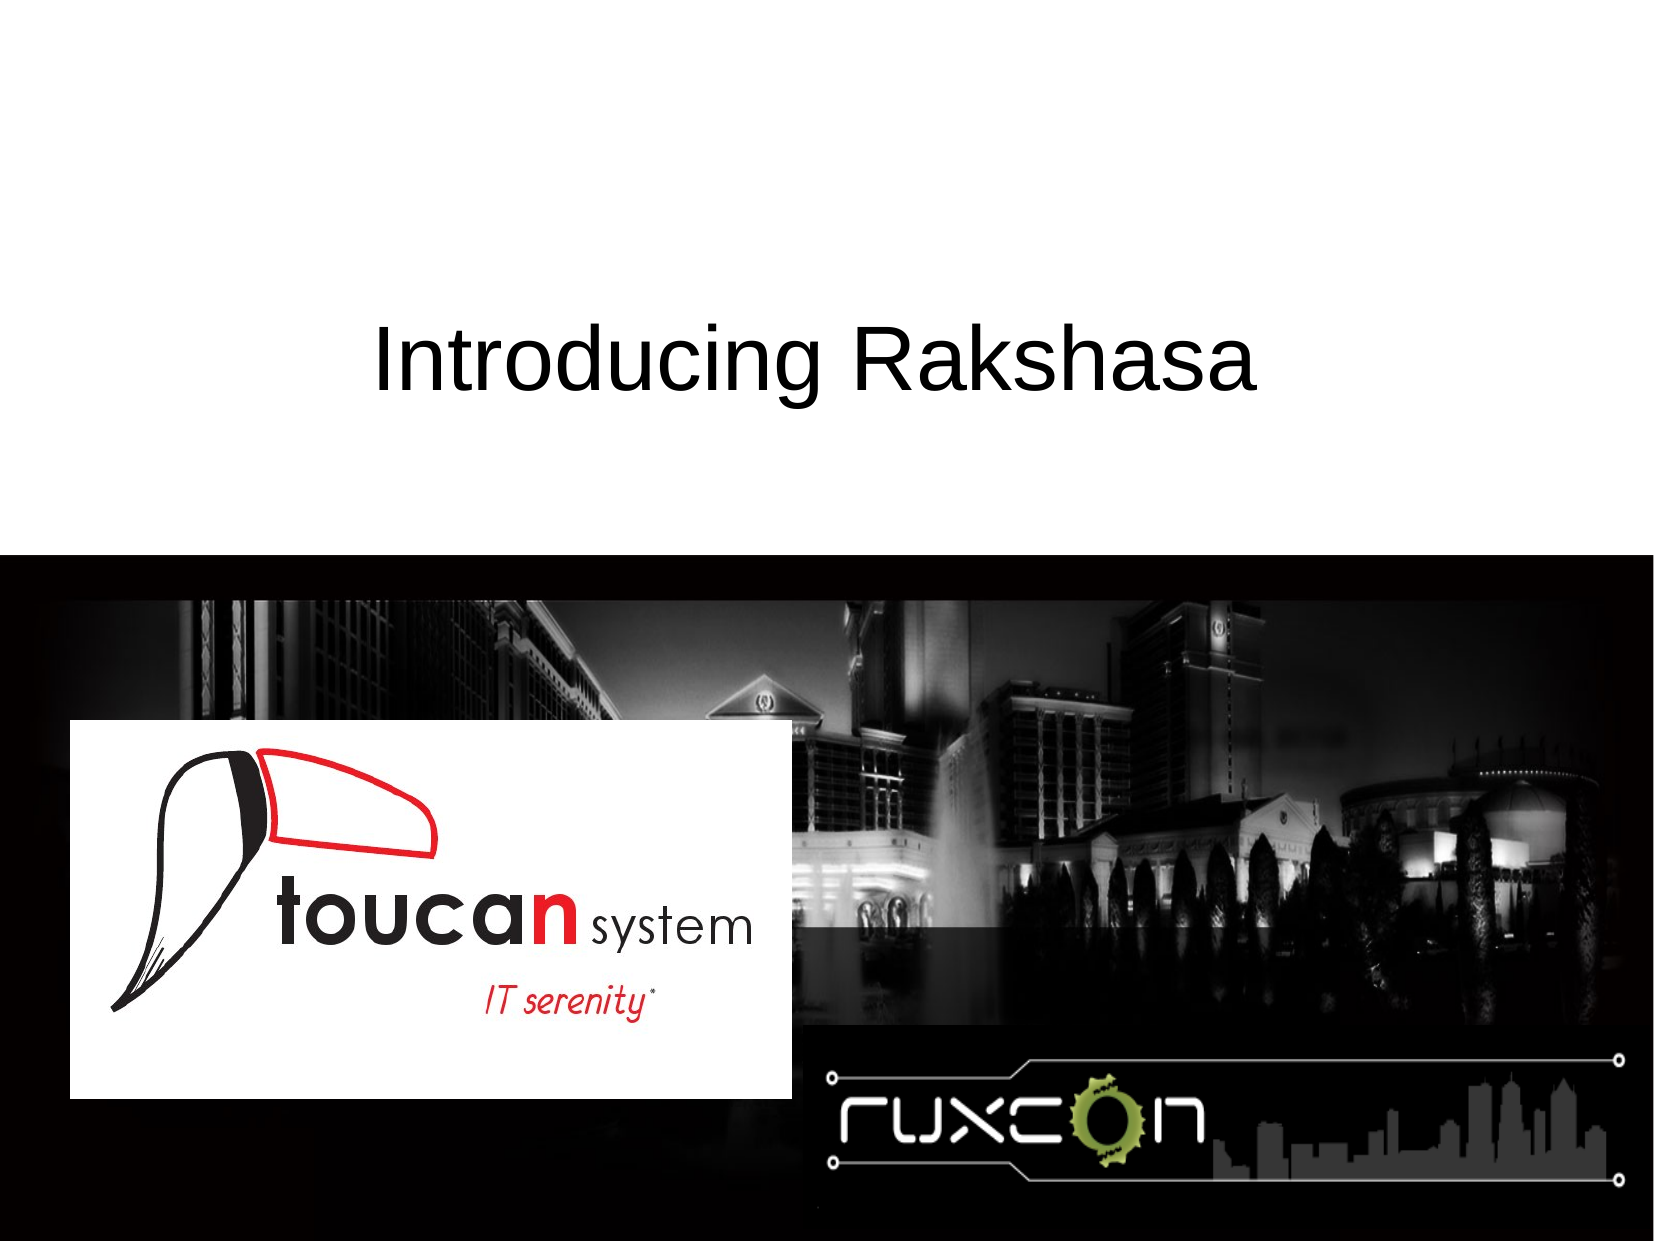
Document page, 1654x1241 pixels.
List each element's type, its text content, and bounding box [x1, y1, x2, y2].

picture [0, 555, 1654, 1241]
title Introducing Rakshasa [70, 253, 1559, 461]
